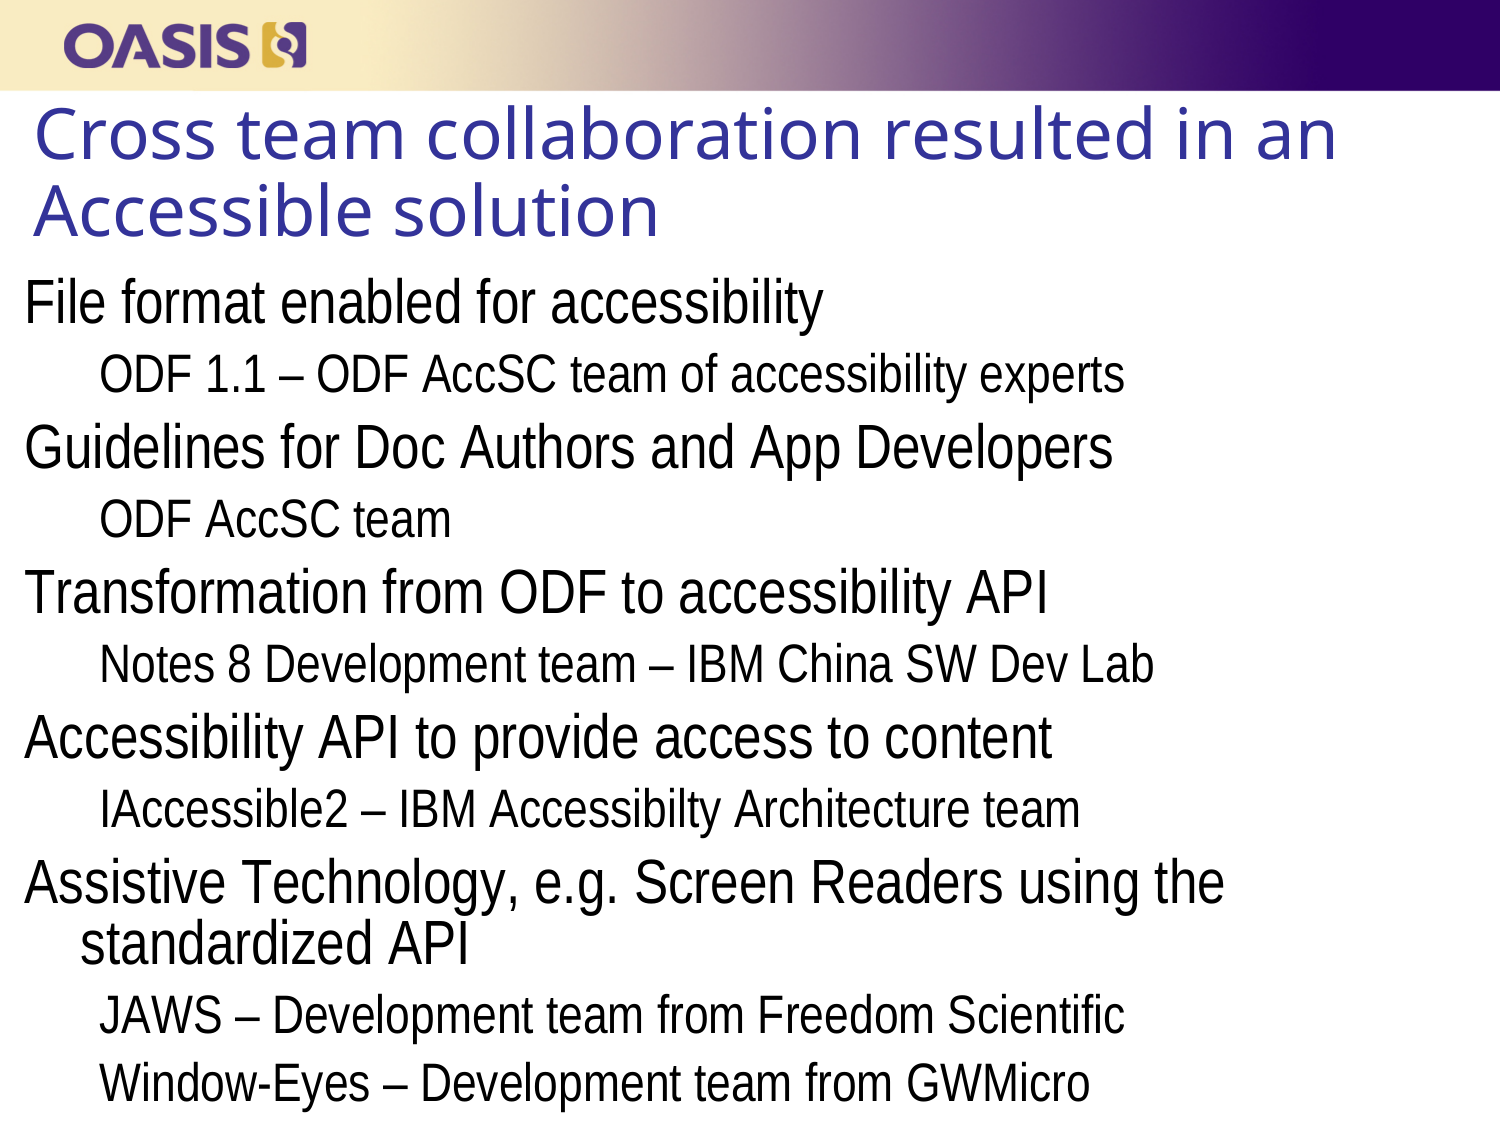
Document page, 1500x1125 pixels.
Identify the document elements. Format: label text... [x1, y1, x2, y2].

picture [0, 0, 1500, 1125]
list File format enabled for accessibility ODF 1.1 – ODF AccSC team of accessibility experts Guidelines for Doc Authors and App Developers ODF AccSC team Transformation from ODF to accessibility API Notes 8 Development team – IBM China SW Dev Lab Accessibility API to provide access to content IAccessible2 – IBM Accessibilty Architecture team Assistive Technology, e.g. Screen Readers using the standardized API JAWS – Development team from Freedom Scientific Window-Eyes – Development team from GWMicro [24, 275, 1471, 1125]
title Cross team collaboration resulted in an Accessible solution [33, 84, 1473, 265]
